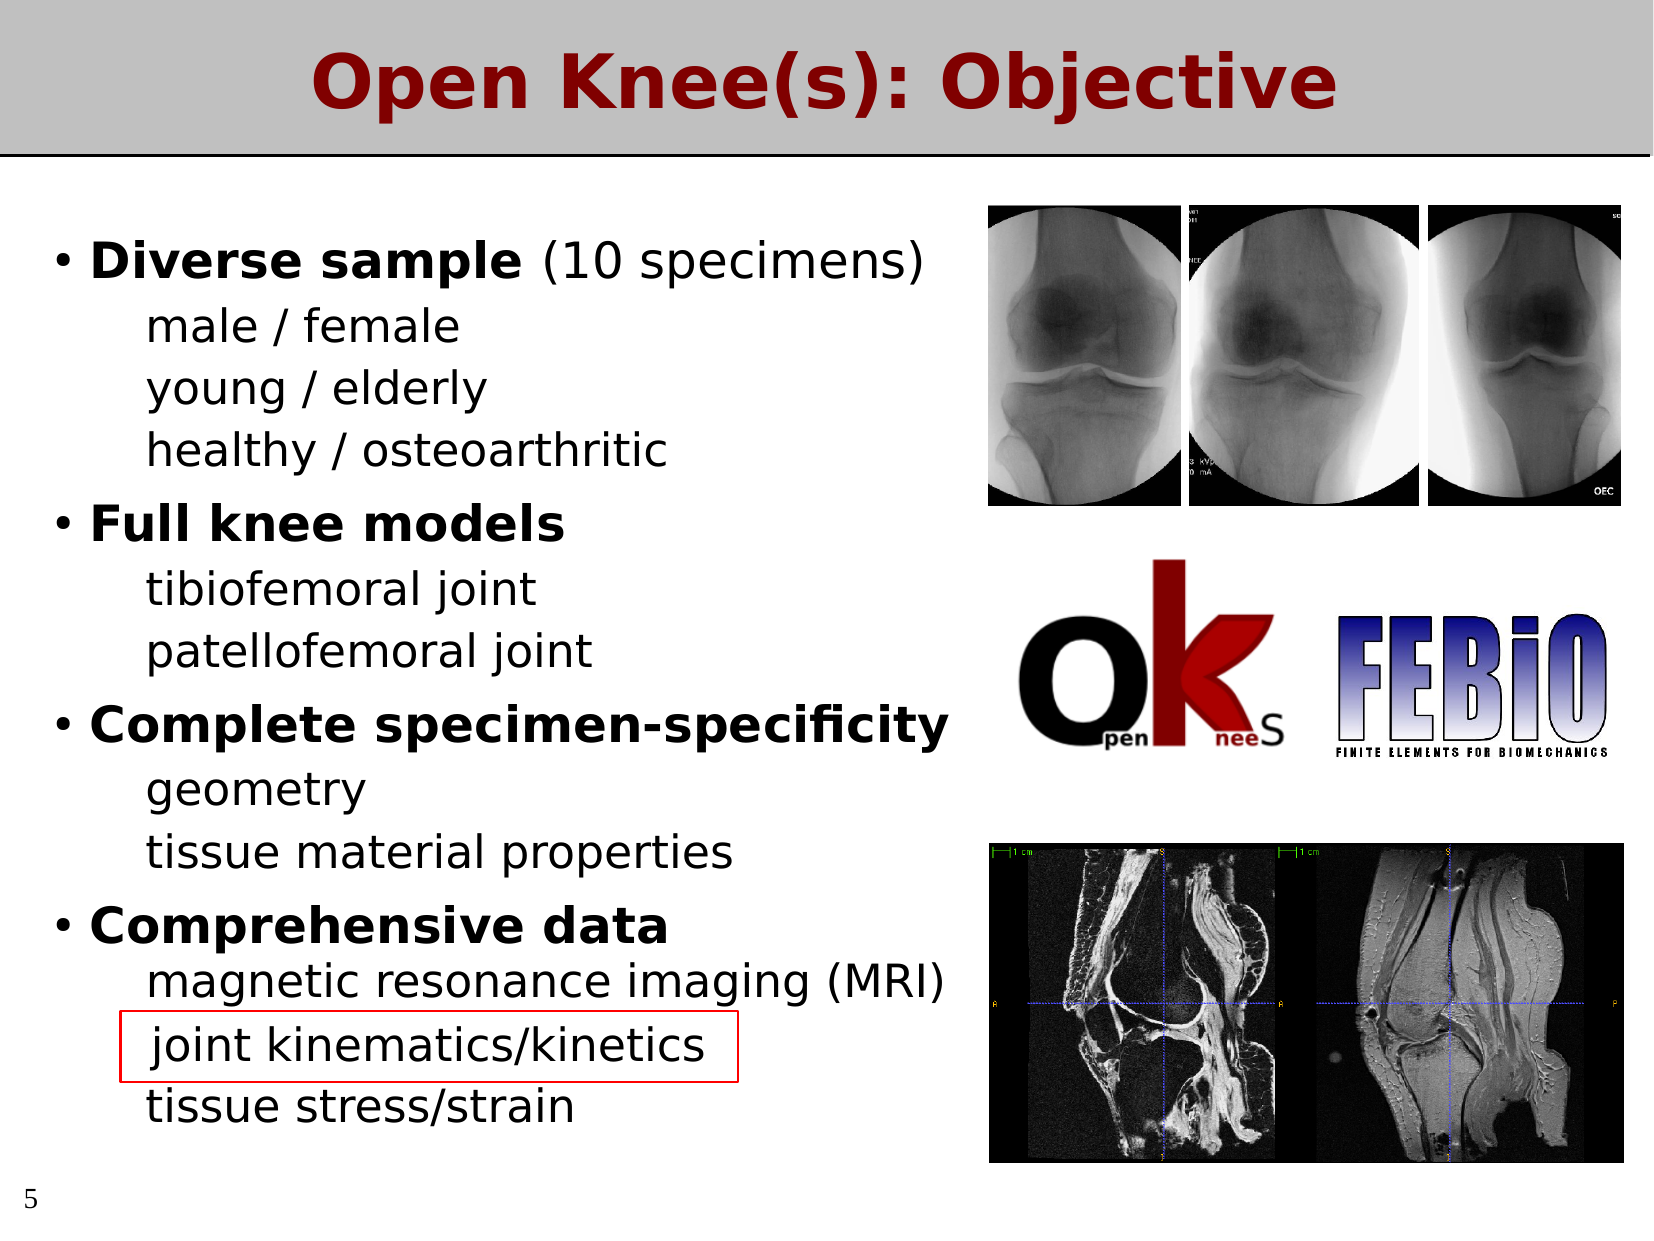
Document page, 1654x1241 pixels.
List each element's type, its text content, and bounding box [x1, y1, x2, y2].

picture [1428, 205, 1621, 506]
picture [989, 843, 1624, 1163]
picture [1189, 205, 1419, 506]
picture [988, 205, 1181, 506]
text_box [0, 0, 1654, 156]
text_box Open Knee(s): Objective [0, 31, 1651, 134]
text_box joint kinematics/kinetics [120, 1010, 739, 1082]
text_box Diverse sample (10 specimens) male / female young / elderly healthy / osteoarthritic Full knee models tibiofemoral joint patellofemoral joint Complete specimen-specificity geometry tissue material properties Comprehensive data magnetic resonance imaging (MRI) tissue stress/strain [39, 225, 1015, 1212]
picture [1312, 605, 1631, 787]
picture [1012, 550, 1295, 759]
